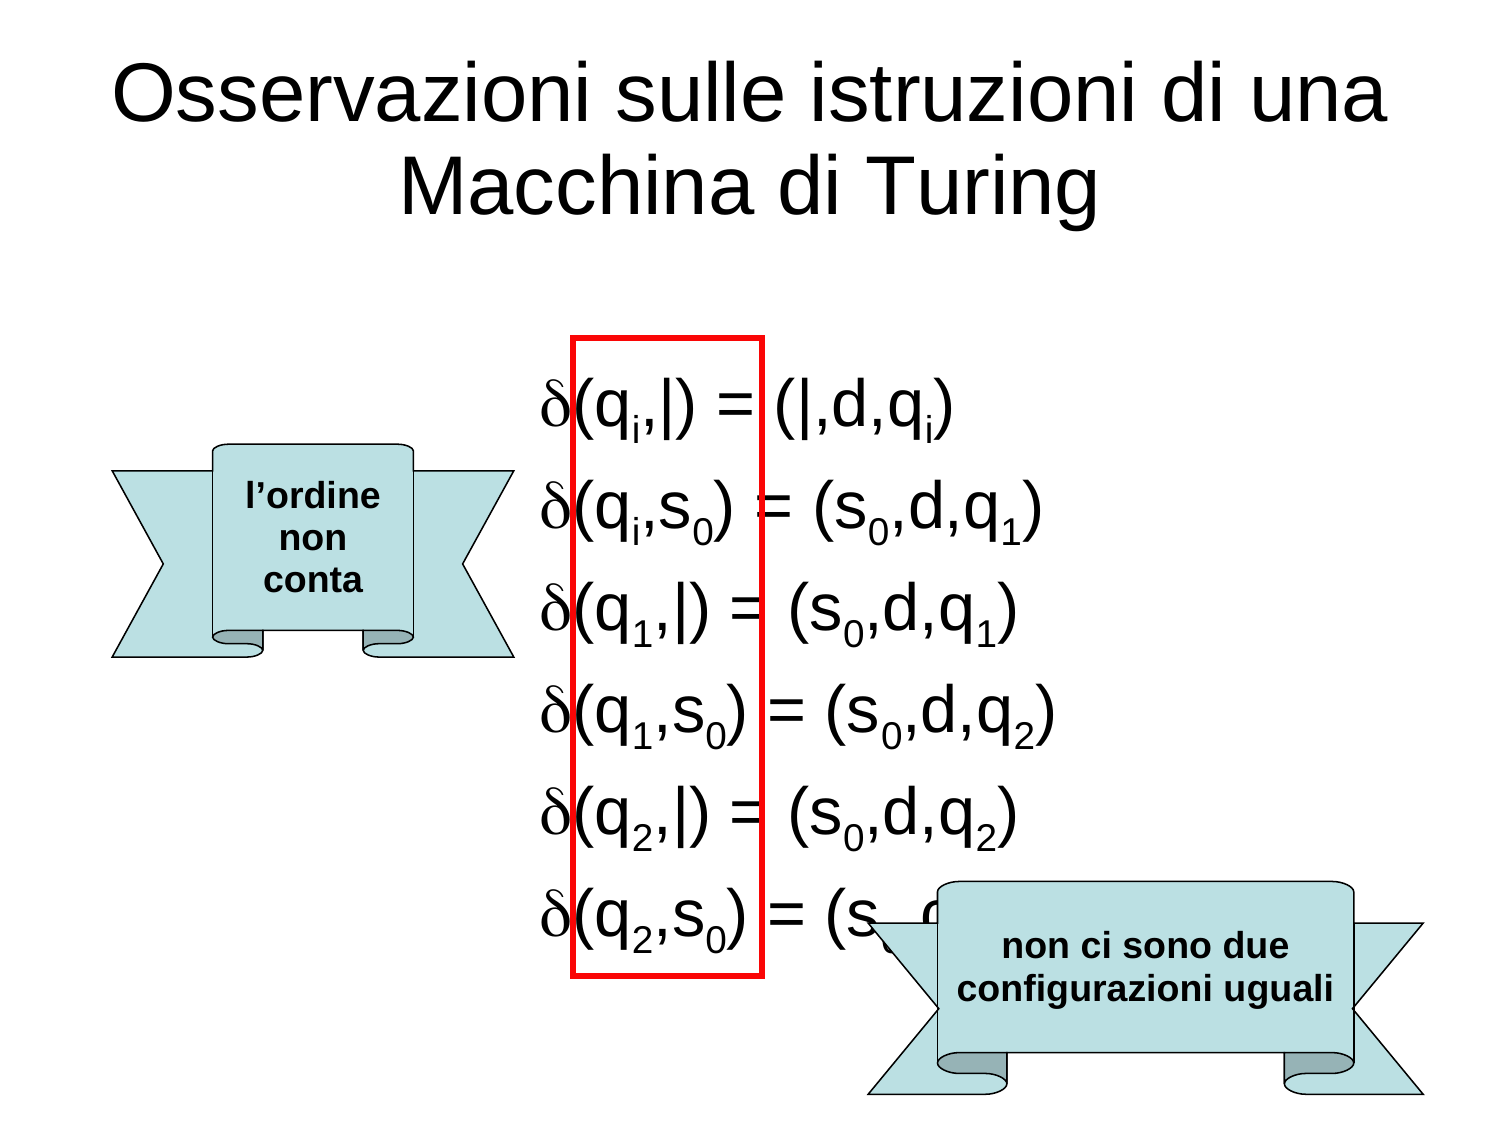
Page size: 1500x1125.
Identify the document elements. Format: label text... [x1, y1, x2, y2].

list (qi,|) = (|,d,qi) (qi,s0) = (s0,d,q1) (q1,|) = (s0,d,q1) (q1,s0) = (s0,d,q2) (q2,|) = (s0,d,q2) (q2,s0) = (s0,c,qf) [75, 267, 1426, 1106]
text_box non ci sono due configurazioni uguali [868, 1010, 1007, 1095]
title Osservazioni sulle istruzioni di una Macchina di Turing [75, 31, 1426, 247]
text_box non ci sono due configurazioni uguali [868, 881, 1424, 1059]
text_box l’ordine non conta [112, 444, 514, 658]
text_box non ci sono due configurazioni uguali [1284, 1010, 1424, 1095]
